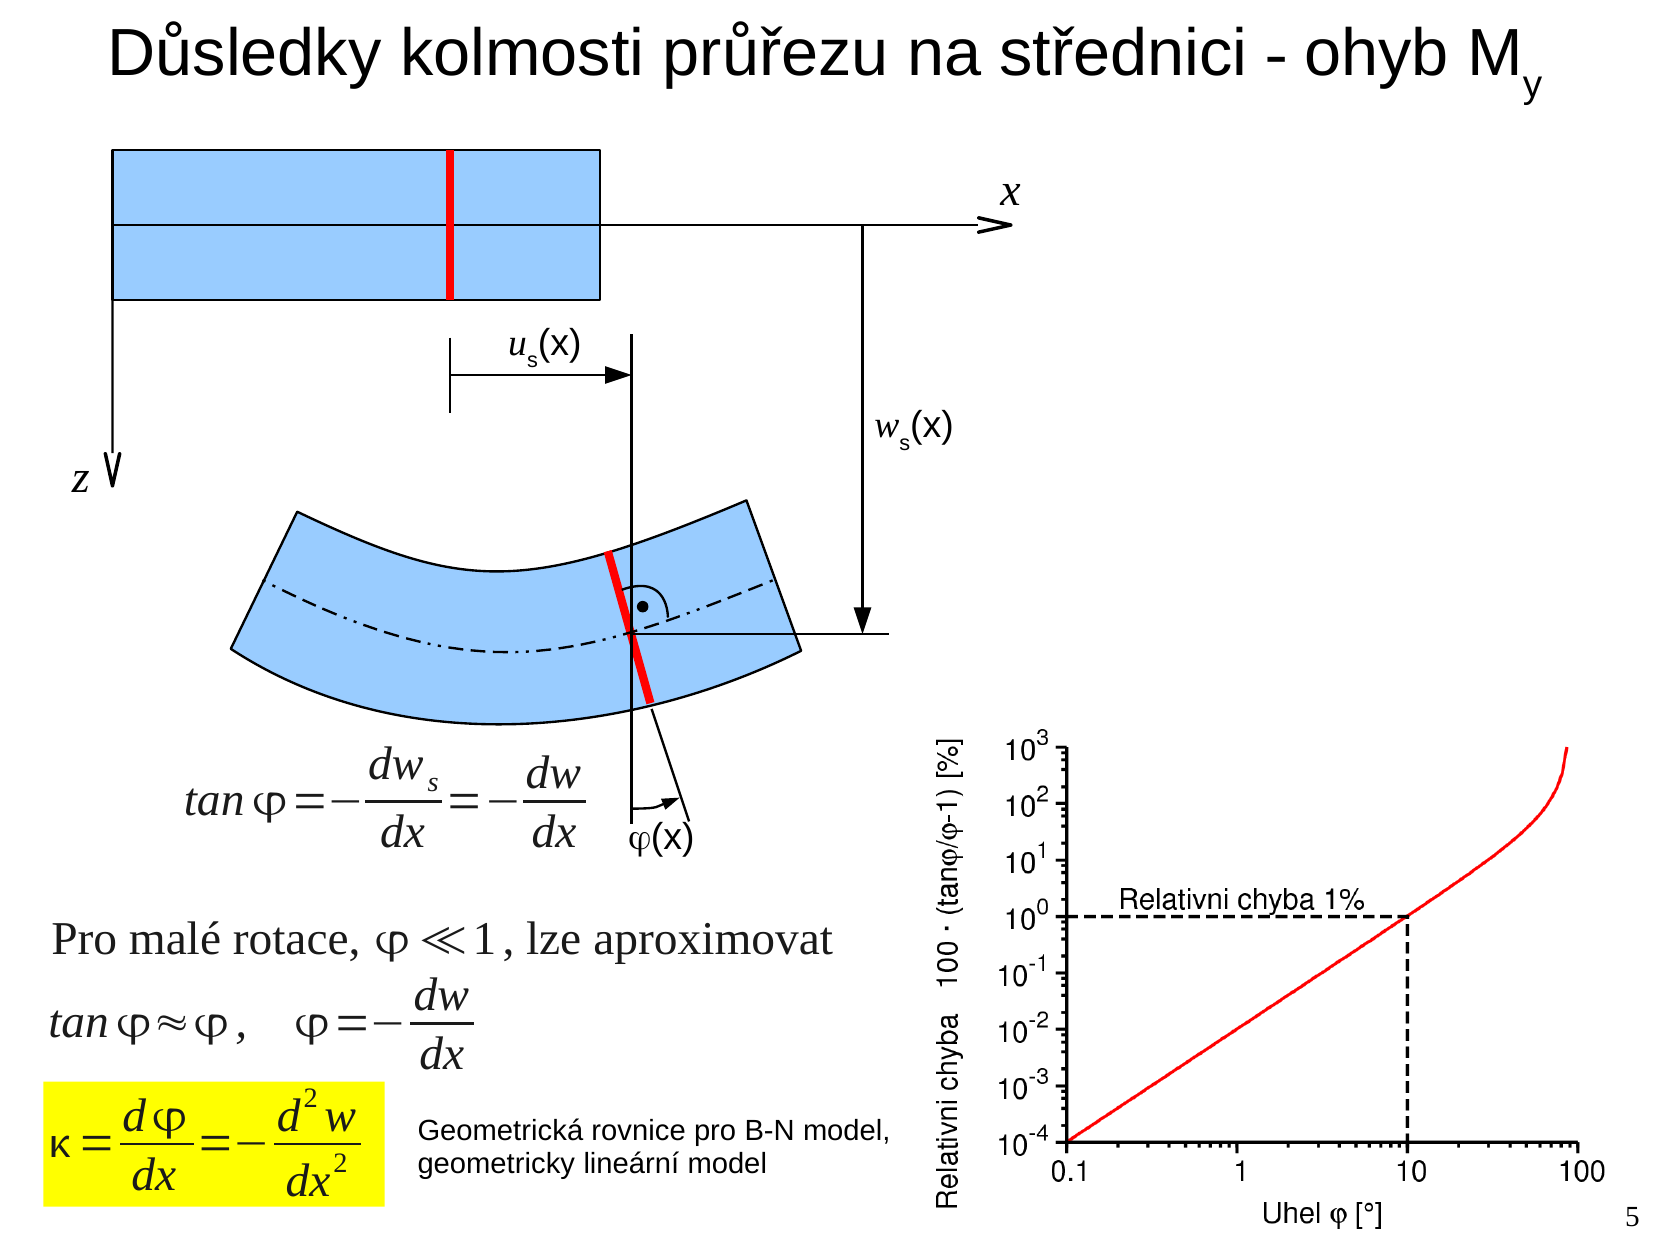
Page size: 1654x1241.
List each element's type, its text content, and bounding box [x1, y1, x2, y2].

text_box Geometrická rovnice pro B-N model, geometricky lineární model [402, 1106, 907, 1195]
title Důsledky kolmosti průřezu na střednici - ohyb My [37, 8, 1613, 113]
text_box [114, 226, 600, 301]
text_box [230, 511, 630, 725]
text_box j(x) [613, 808, 710, 873]
chart [166, 738, 601, 857]
picture [889, 712, 1621, 1235]
text_box ws(x) [859, 396, 969, 466]
text_box [112, 150, 446, 224]
chart [30, 913, 844, 1207]
text_box [633, 500, 795, 633]
text_box [613, 545, 630, 587]
text_box [633, 635, 802, 710]
text_box us(x) [493, 313, 597, 383]
text_box [624, 589, 630, 611]
text_box [454, 150, 600, 224]
text_box x [985, 157, 1042, 242]
text_box z [57, 444, 113, 529]
